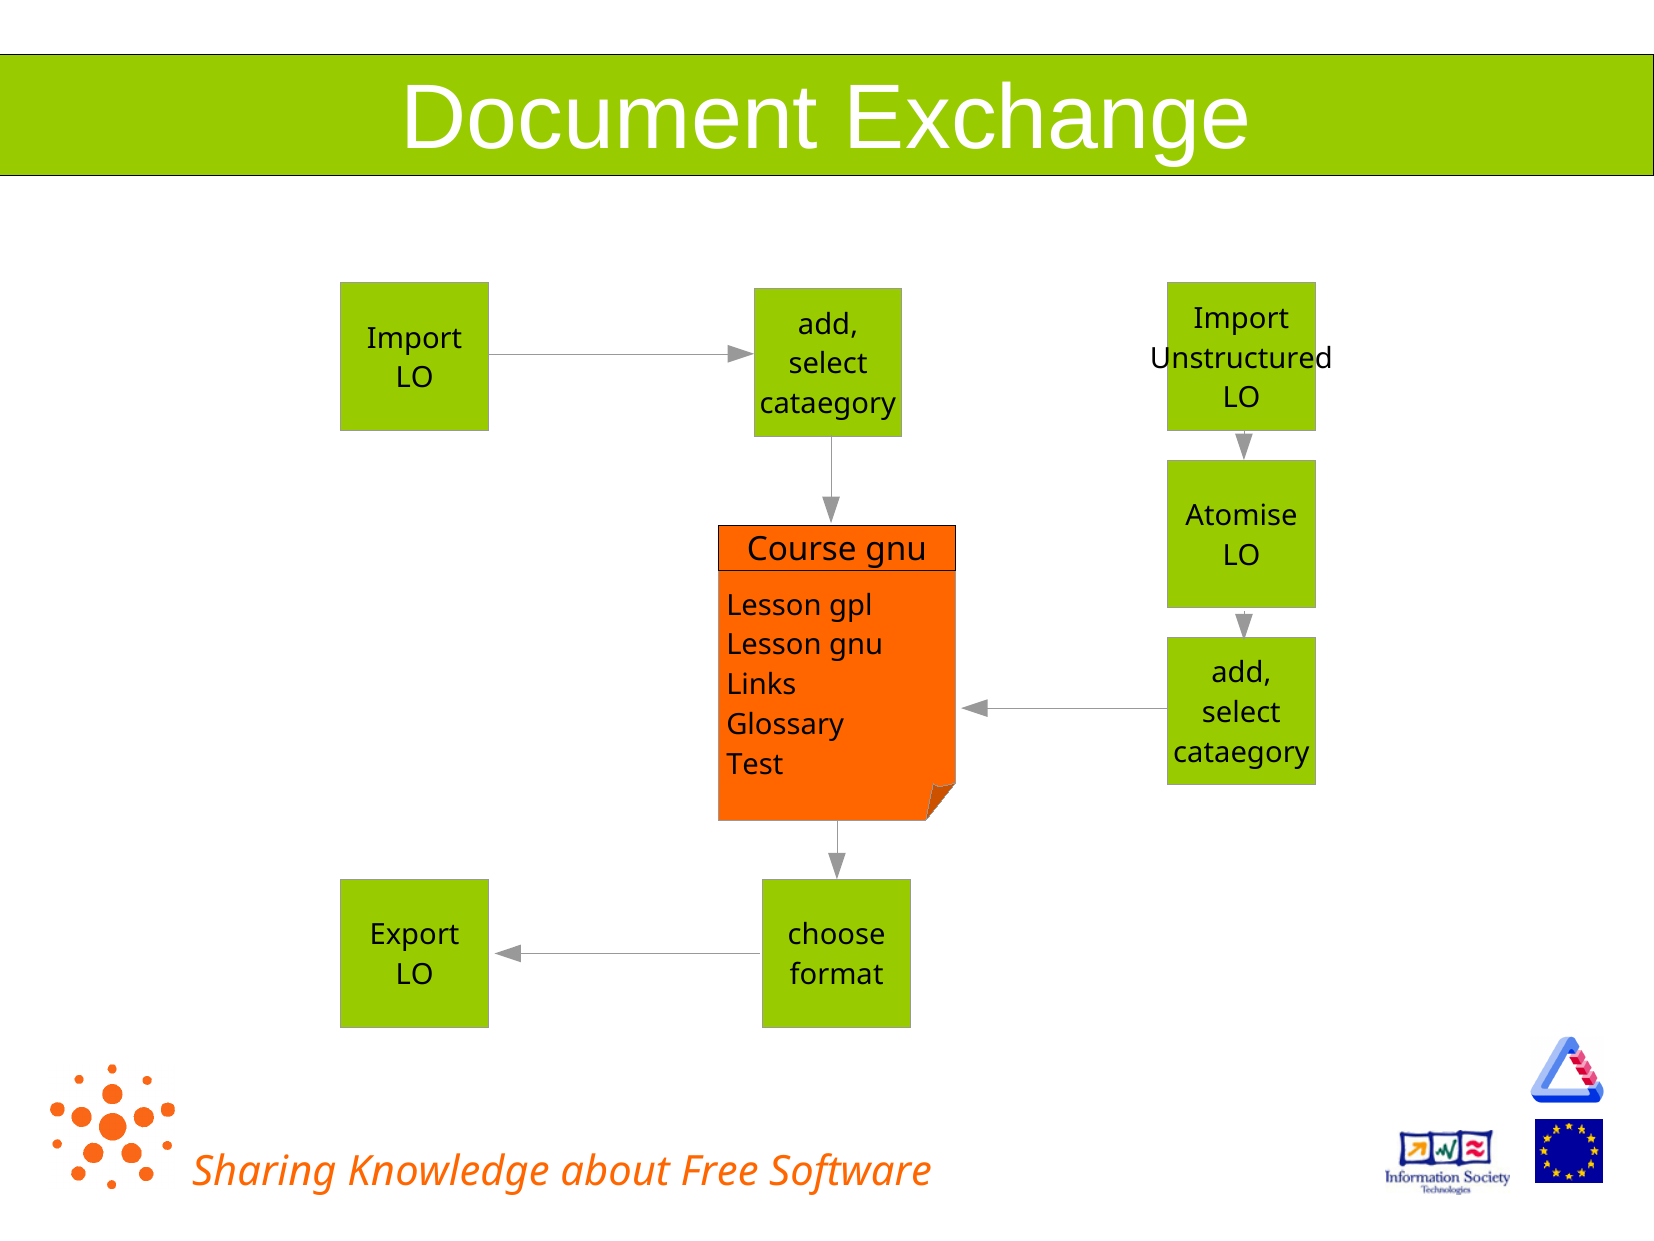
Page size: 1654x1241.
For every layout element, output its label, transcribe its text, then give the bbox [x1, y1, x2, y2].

text_box [718, 571, 956, 584]
picture [1385, 1130, 1510, 1195]
text_box Export LO [340, 879, 489, 1028]
text_box Import Unstructured LO [1167, 282, 1316, 431]
text_box [718, 806, 938, 821]
text_box Atomise LO [1167, 460, 1316, 608]
picture [50, 1064, 175, 1189]
picture [1530, 1036, 1604, 1104]
text_box Import LO [340, 282, 489, 431]
text_box add, select cataegory [754, 288, 902, 437]
picture [1535, 1119, 1603, 1183]
text_box add, select cataegory [1167, 637, 1316, 785]
text_box choose format [762, 879, 911, 1028]
text_box Course gnu [718, 525, 956, 570]
title Document Exchange [82, 48, 1571, 185]
text_box Lesson gpl Lesson gnu Links Glossary Test [718, 584, 956, 806]
